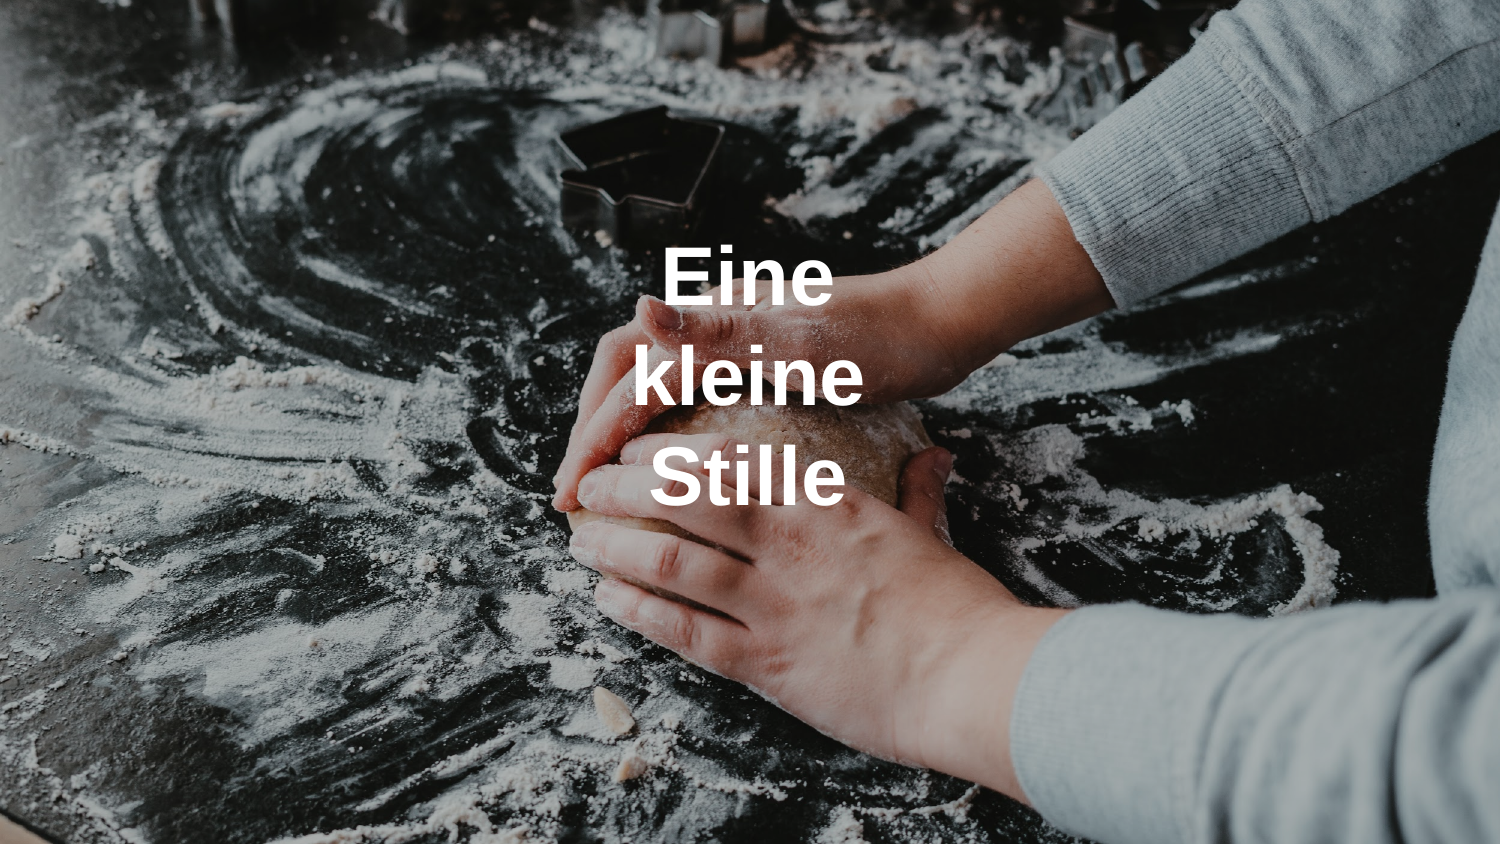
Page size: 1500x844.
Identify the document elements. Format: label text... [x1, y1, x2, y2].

title Eine kleine Stille [301, 206, 1195, 537]
picture [0, 0, 1500, 844]
